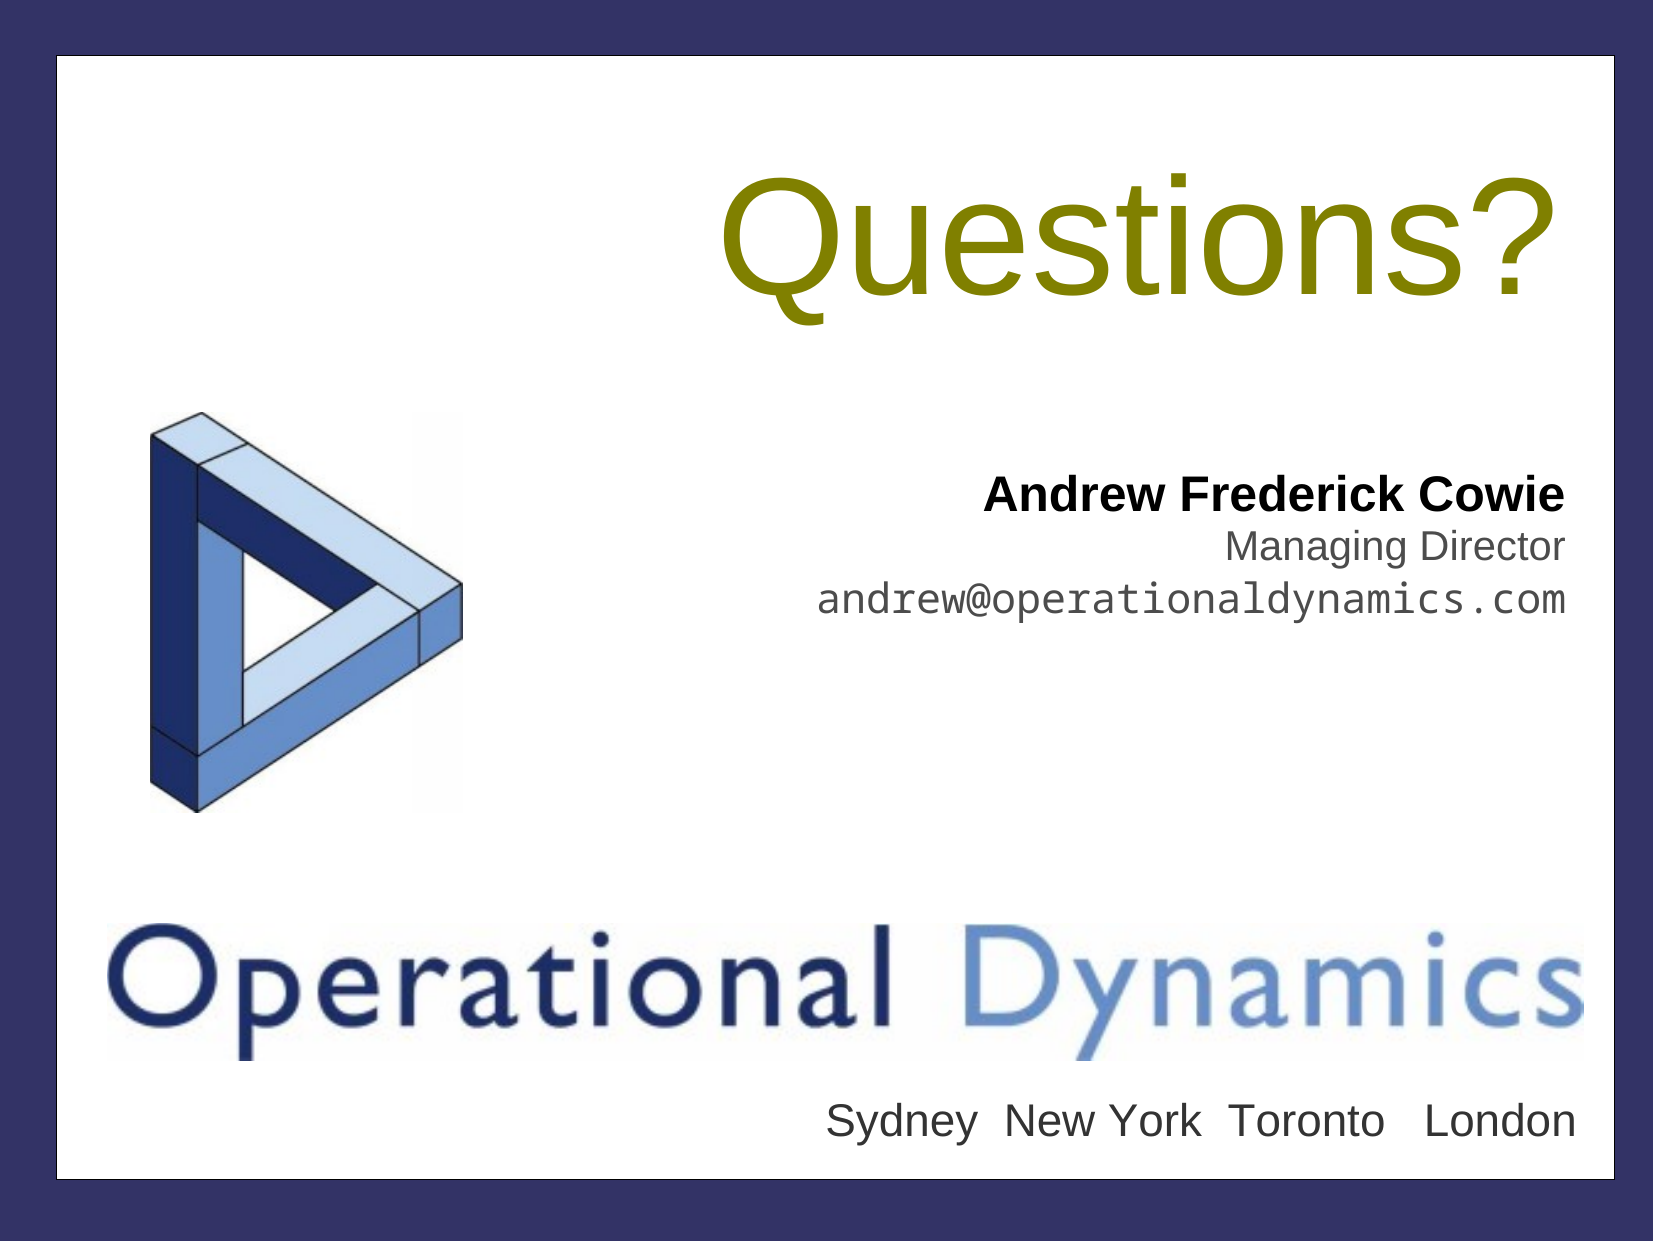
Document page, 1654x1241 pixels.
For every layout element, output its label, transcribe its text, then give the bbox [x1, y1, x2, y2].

text_box [6, 55, 1648, 1237]
text_box Sydney New York Toronto London [766, 1087, 1592, 1154]
text_box Questions? [487, 136, 1576, 338]
text_box Andrew Frederick Cowie Managing Director andrew@operationaldynamics.com [644, 459, 1581, 665]
picture [150, 412, 463, 813]
picture [107, 923, 1584, 1061]
